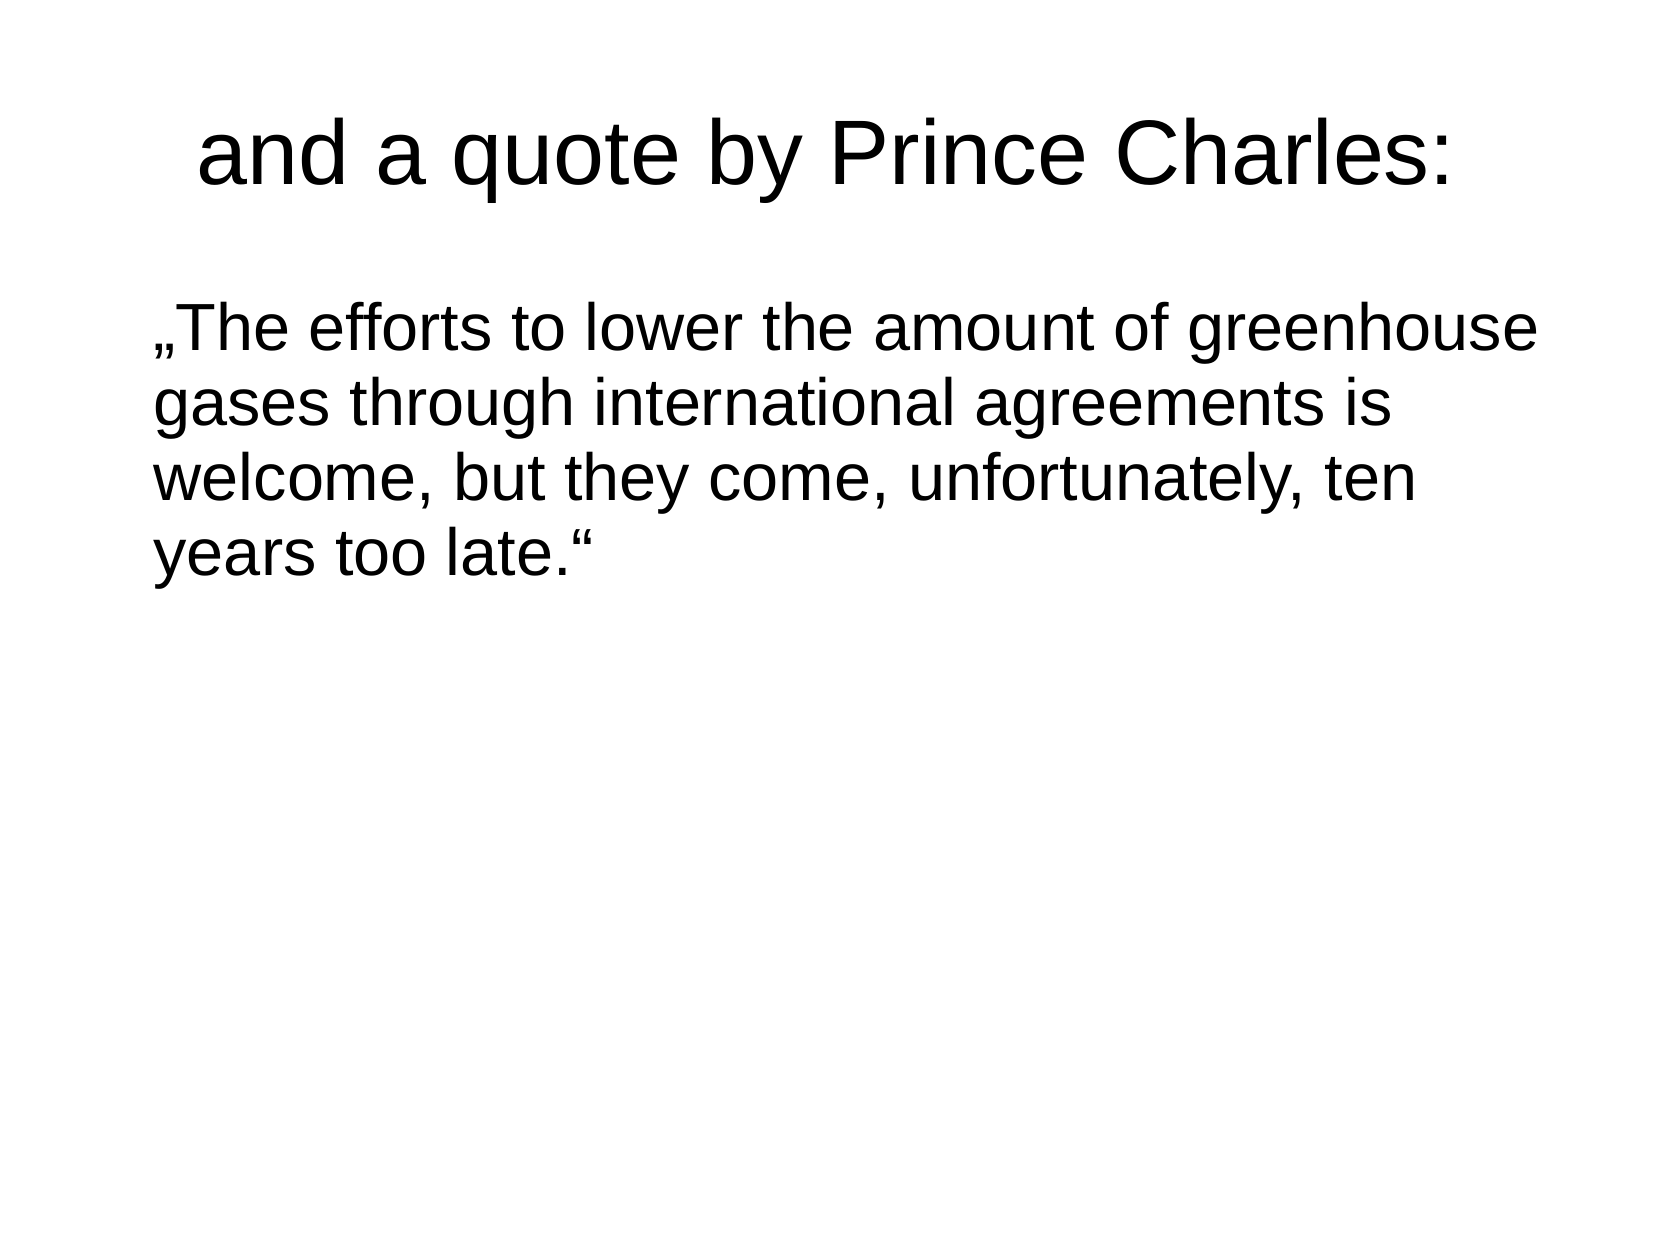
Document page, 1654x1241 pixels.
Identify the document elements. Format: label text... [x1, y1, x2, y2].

list „The efforts to lower the amount of greenhouse gases through international agreements is welcome, but they come, unfortunately, ten years too late.“ [82, 290, 1571, 1109]
title and a quote by Prince Charles: [82, 49, 1571, 257]
